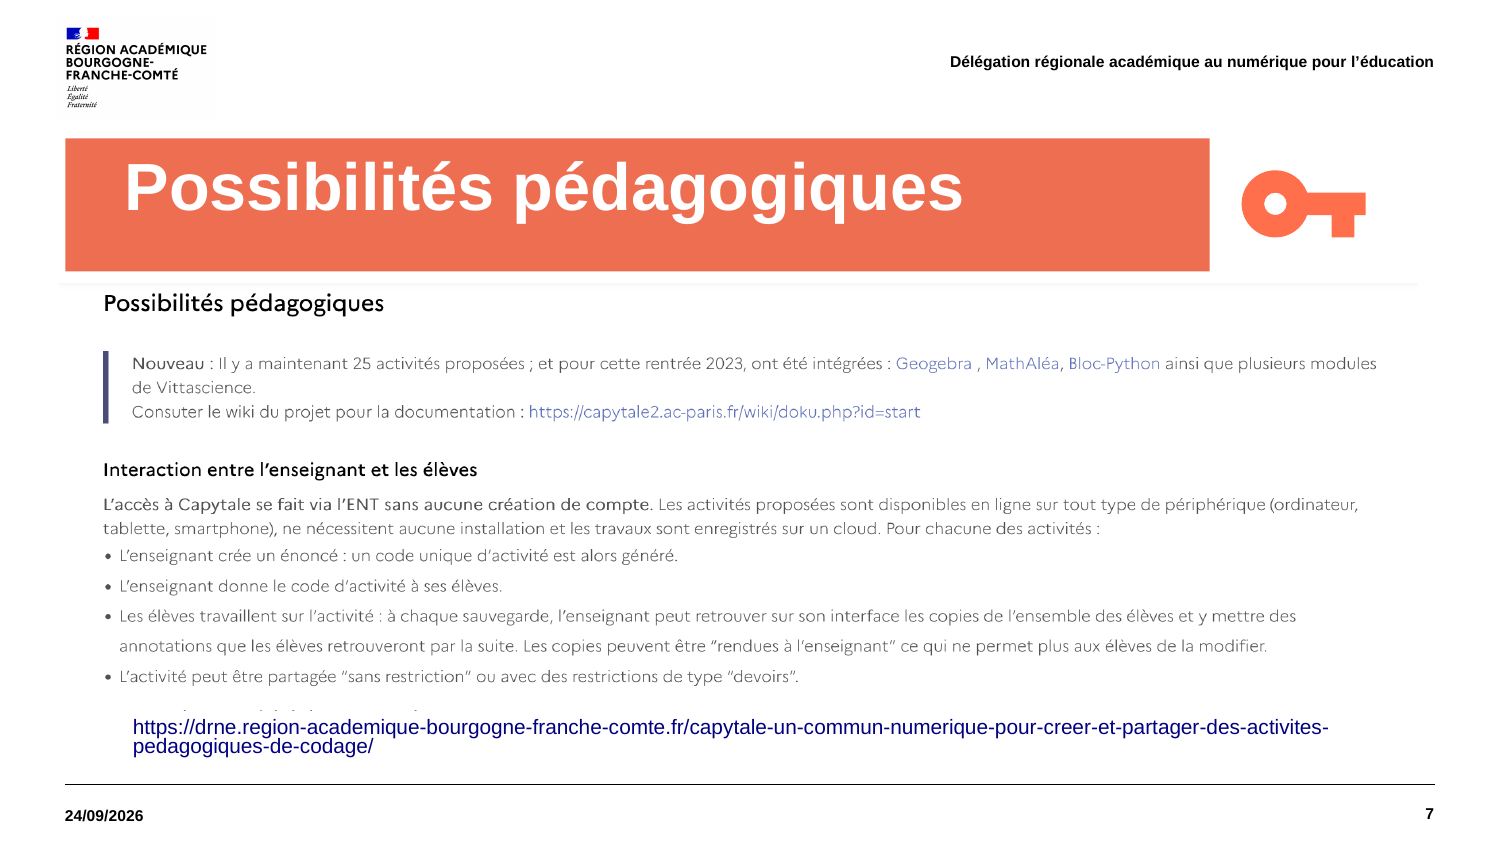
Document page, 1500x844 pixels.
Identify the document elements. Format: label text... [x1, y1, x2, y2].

text_box <numéro> [1213, 784, 1435, 843]
text_box 14/02/2024 [64, 787, 251, 843]
picture [59, 283, 1418, 711]
picture [55, 16, 218, 119]
text_box https://drne.region-academique-bourgogne-franche-comte.fr/capytale-un-commun-numerique-pour-creer-et-partager-des-activites-pedagogiques-de-codage/ [118, 711, 1347, 808]
text_box Possibilités pédagogiques [65, 138, 1210, 272]
text_box [1241, 170, 1366, 238]
text_box Délégation régionale académique au numérique pour l’éducation [470, 32, 1435, 91]
